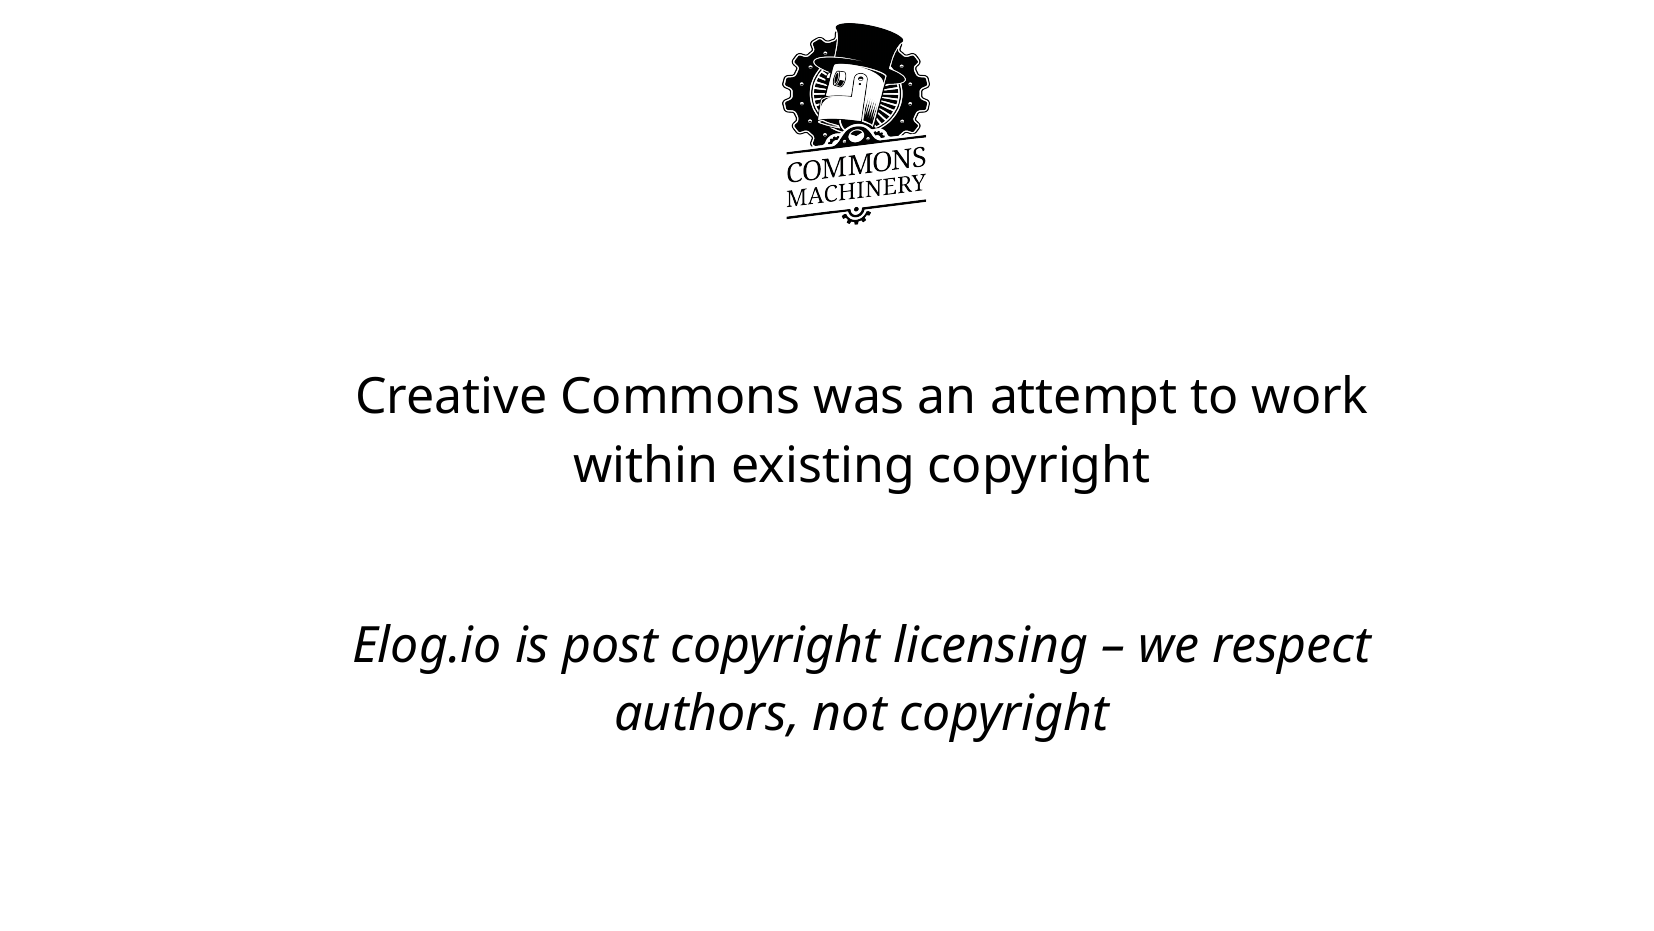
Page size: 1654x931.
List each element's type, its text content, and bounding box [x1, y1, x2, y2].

picture [782, 23, 930, 225]
list Creative Commons was an attempt to work within existing copyright Elog.io is post copyright licensing – we respect authors, not copyright [82, 269, 1571, 810]
